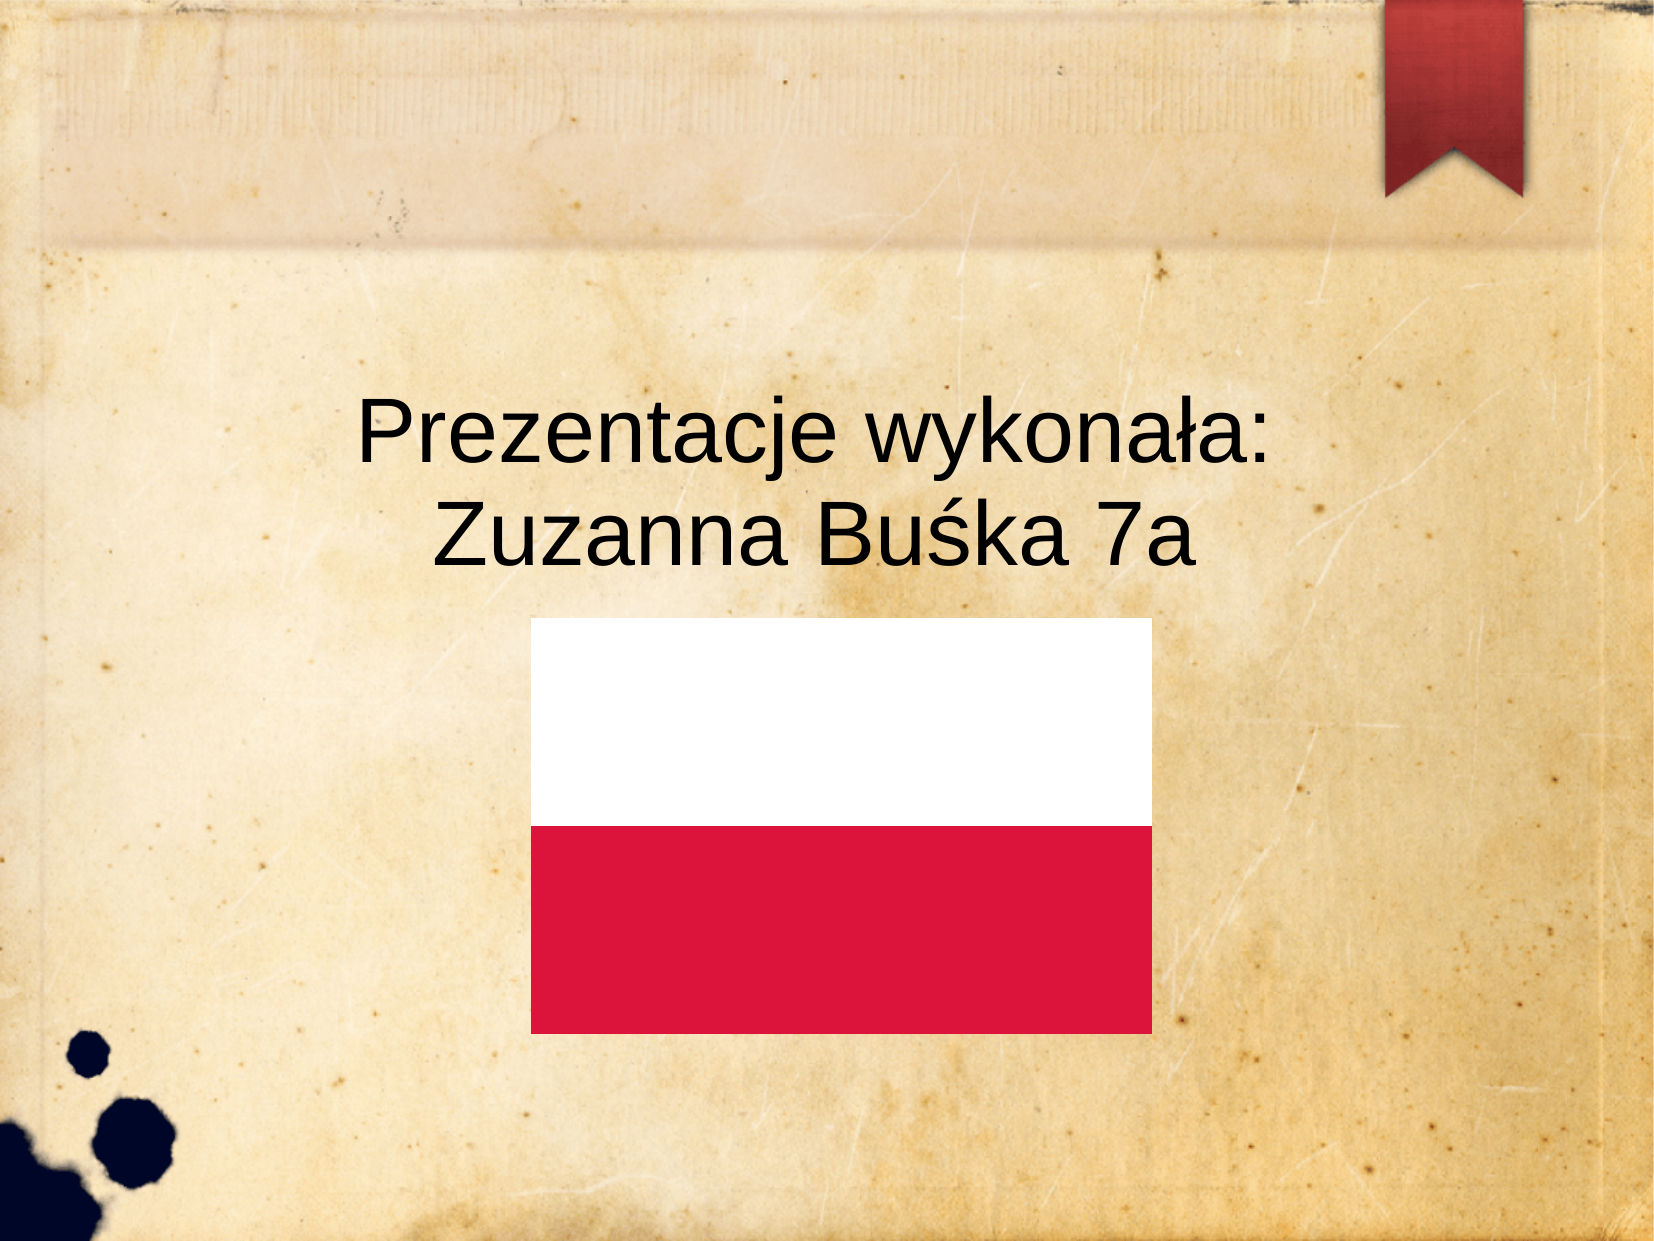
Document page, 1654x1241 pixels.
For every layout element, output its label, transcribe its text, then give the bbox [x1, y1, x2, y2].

picture [0, 0, 1654, 1241]
subtitle Prezentacje wykonała: Zuzanna Buśka 7a [124, 19, 1506, 945]
